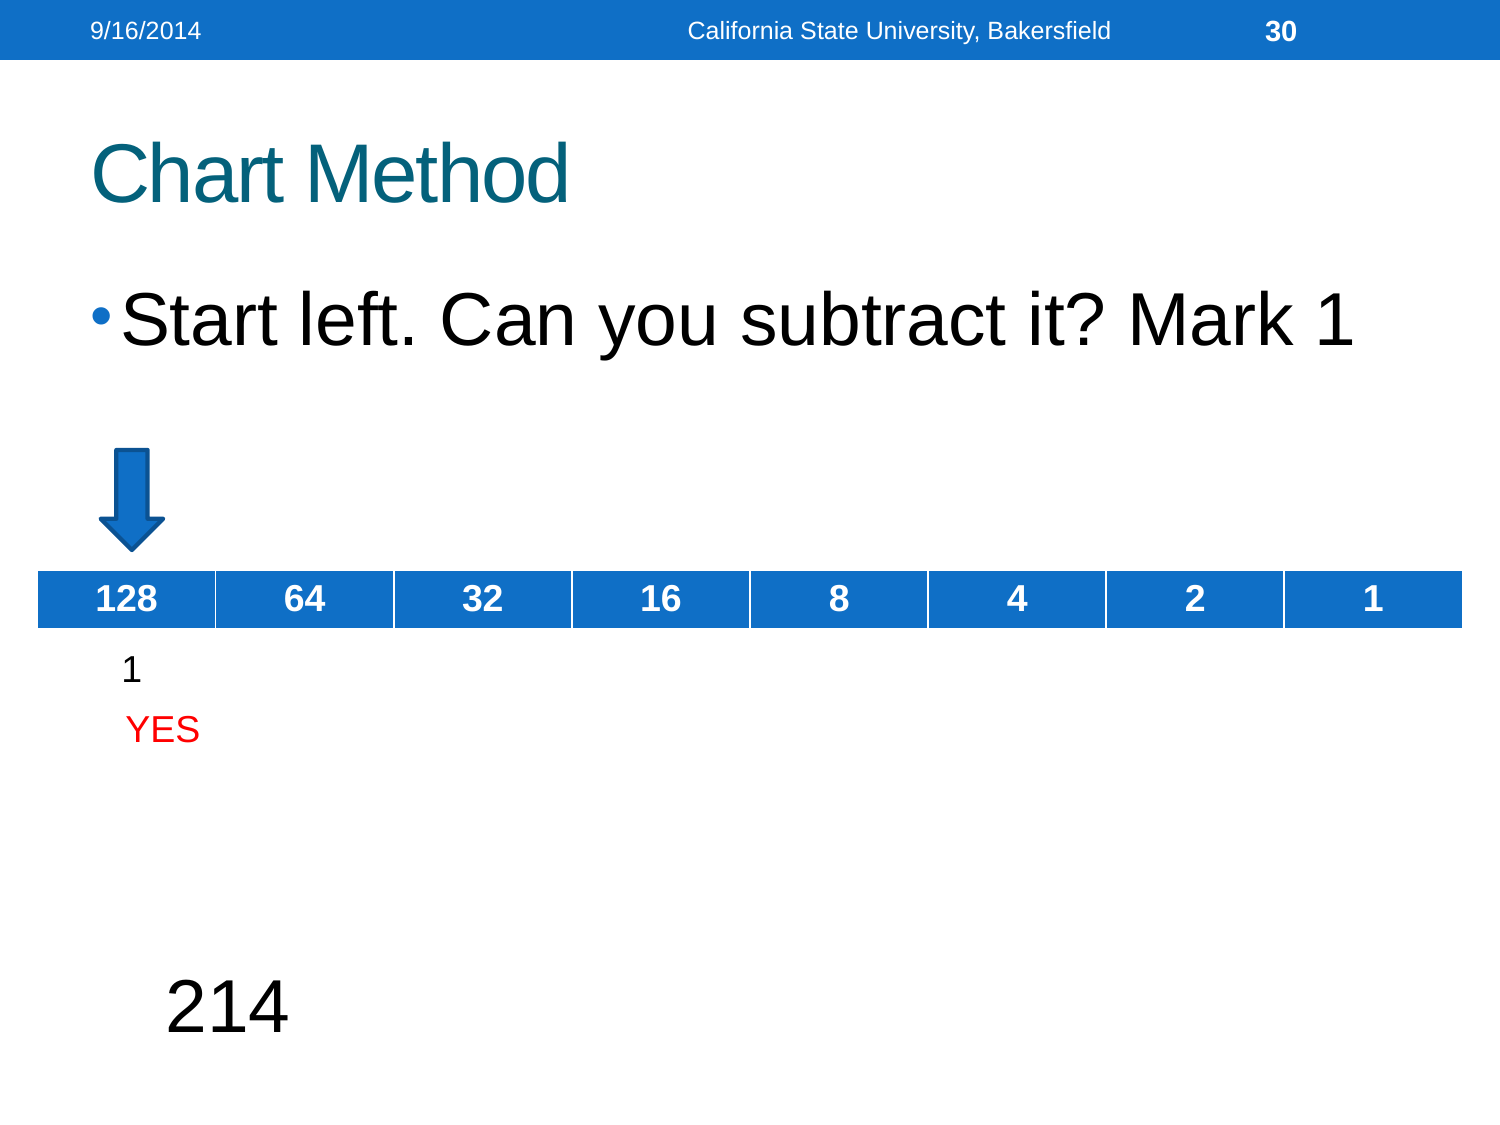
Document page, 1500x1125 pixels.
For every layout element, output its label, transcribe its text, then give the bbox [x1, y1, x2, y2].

text_box 1 [106, 637, 158, 698]
title Chart Method [75, 87, 1425, 250]
table_header 4 [929, 571, 1105, 628]
list Start left. Can you subtract it? Mark 1 [75, 262, 1425, 569]
footer California State University, Bakersfield [562, 3, 1238, 57]
table_header 1 [1285, 571, 1462, 628]
list Start left. Can you subtract it? Mark 1 [75, 634, 1425, 1063]
text_box [100, 450, 164, 550]
slide_number 9/16/2014 [75, 3, 550, 57]
slide_number <number> [1250, 3, 1425, 57]
table_header 32 [395, 571, 571, 628]
text_box YES [110, 698, 216, 758]
table_header 16 [573, 571, 749, 628]
text_box 214 [150, 949, 306, 1055]
table_header 64 [216, 571, 393, 628]
table_header 8 [751, 571, 927, 628]
table_header 128 [38, 571, 215, 628]
table_header 2 [1107, 571, 1283, 628]
